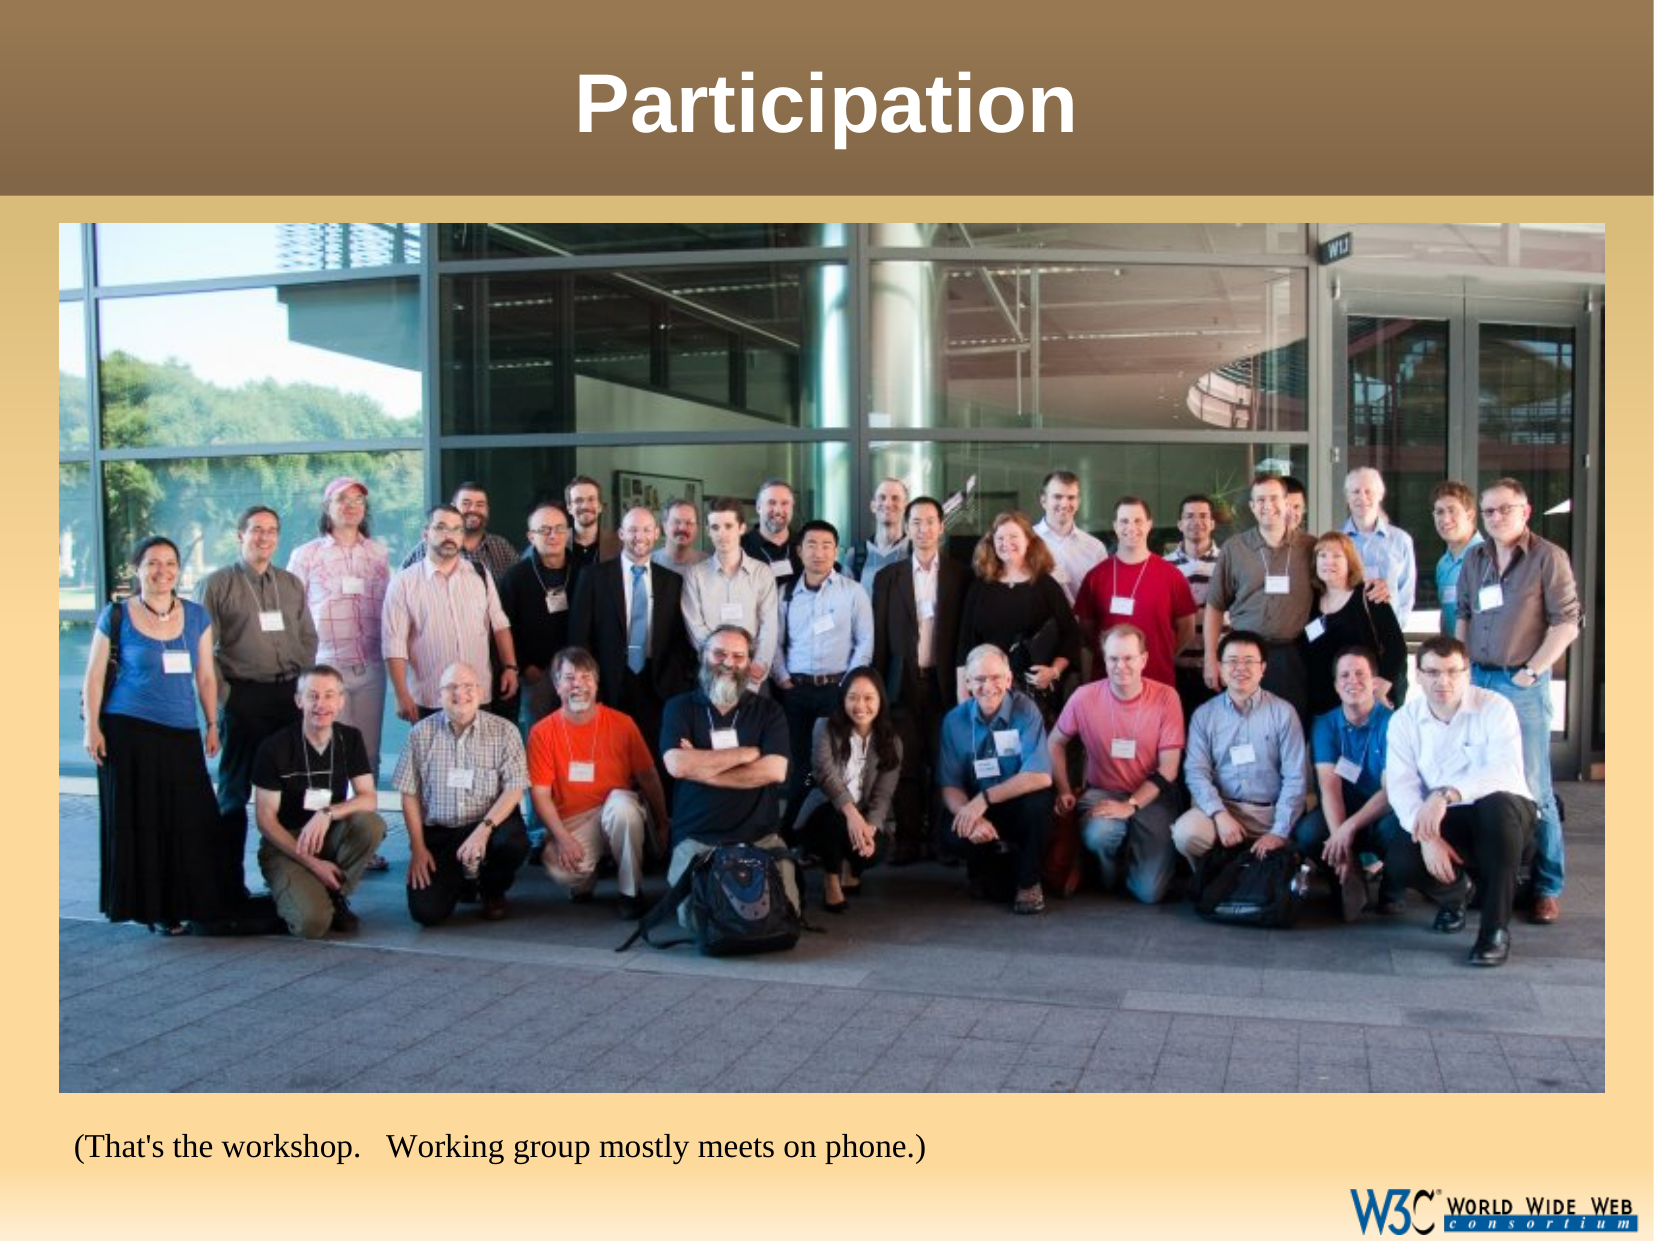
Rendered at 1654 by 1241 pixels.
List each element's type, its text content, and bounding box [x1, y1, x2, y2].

picture [0, 208, 1654, 1241]
text_box (That's the workshop. Working group mostly meets on phone.) [59, 1122, 1388, 1182]
title Participation [0, 0, 1654, 208]
